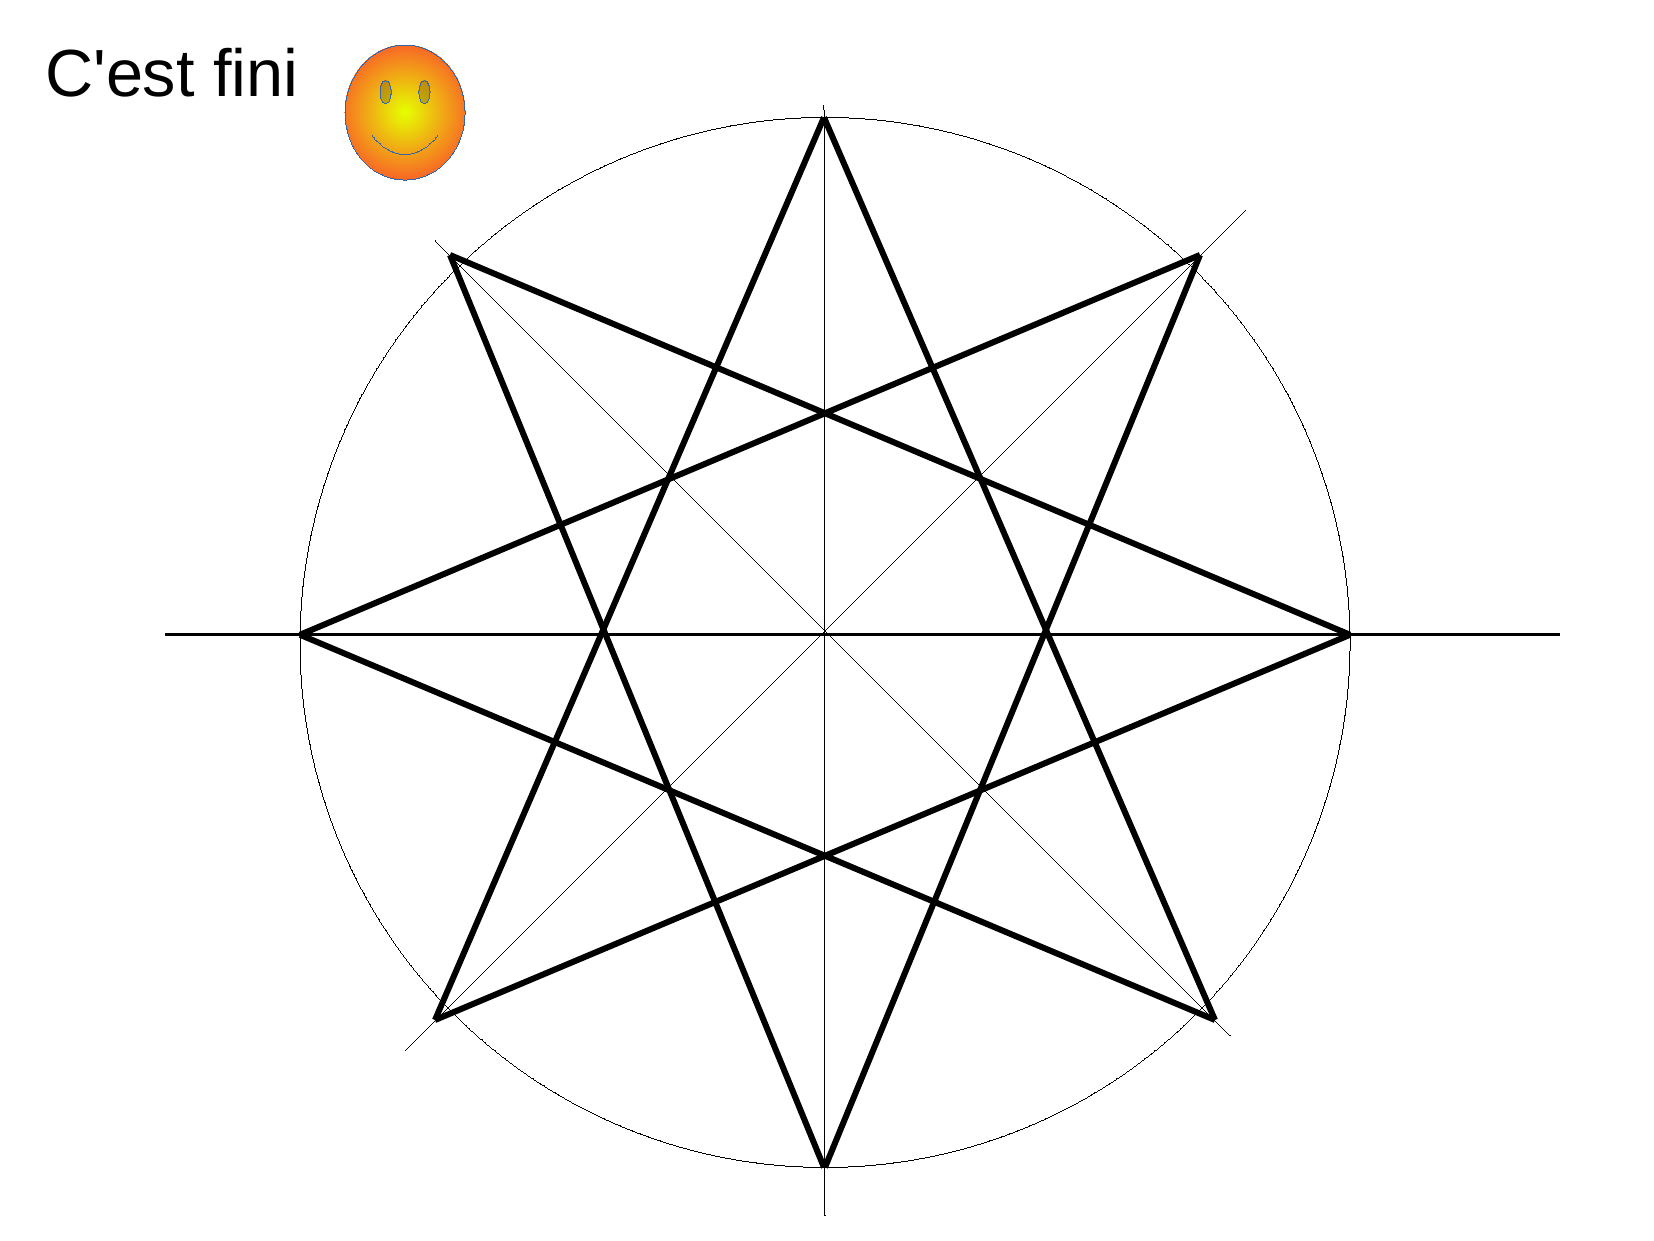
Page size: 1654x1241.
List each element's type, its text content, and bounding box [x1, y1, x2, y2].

title C'est fini [45, 15, 1261, 133]
text_box [345, 45, 466, 181]
